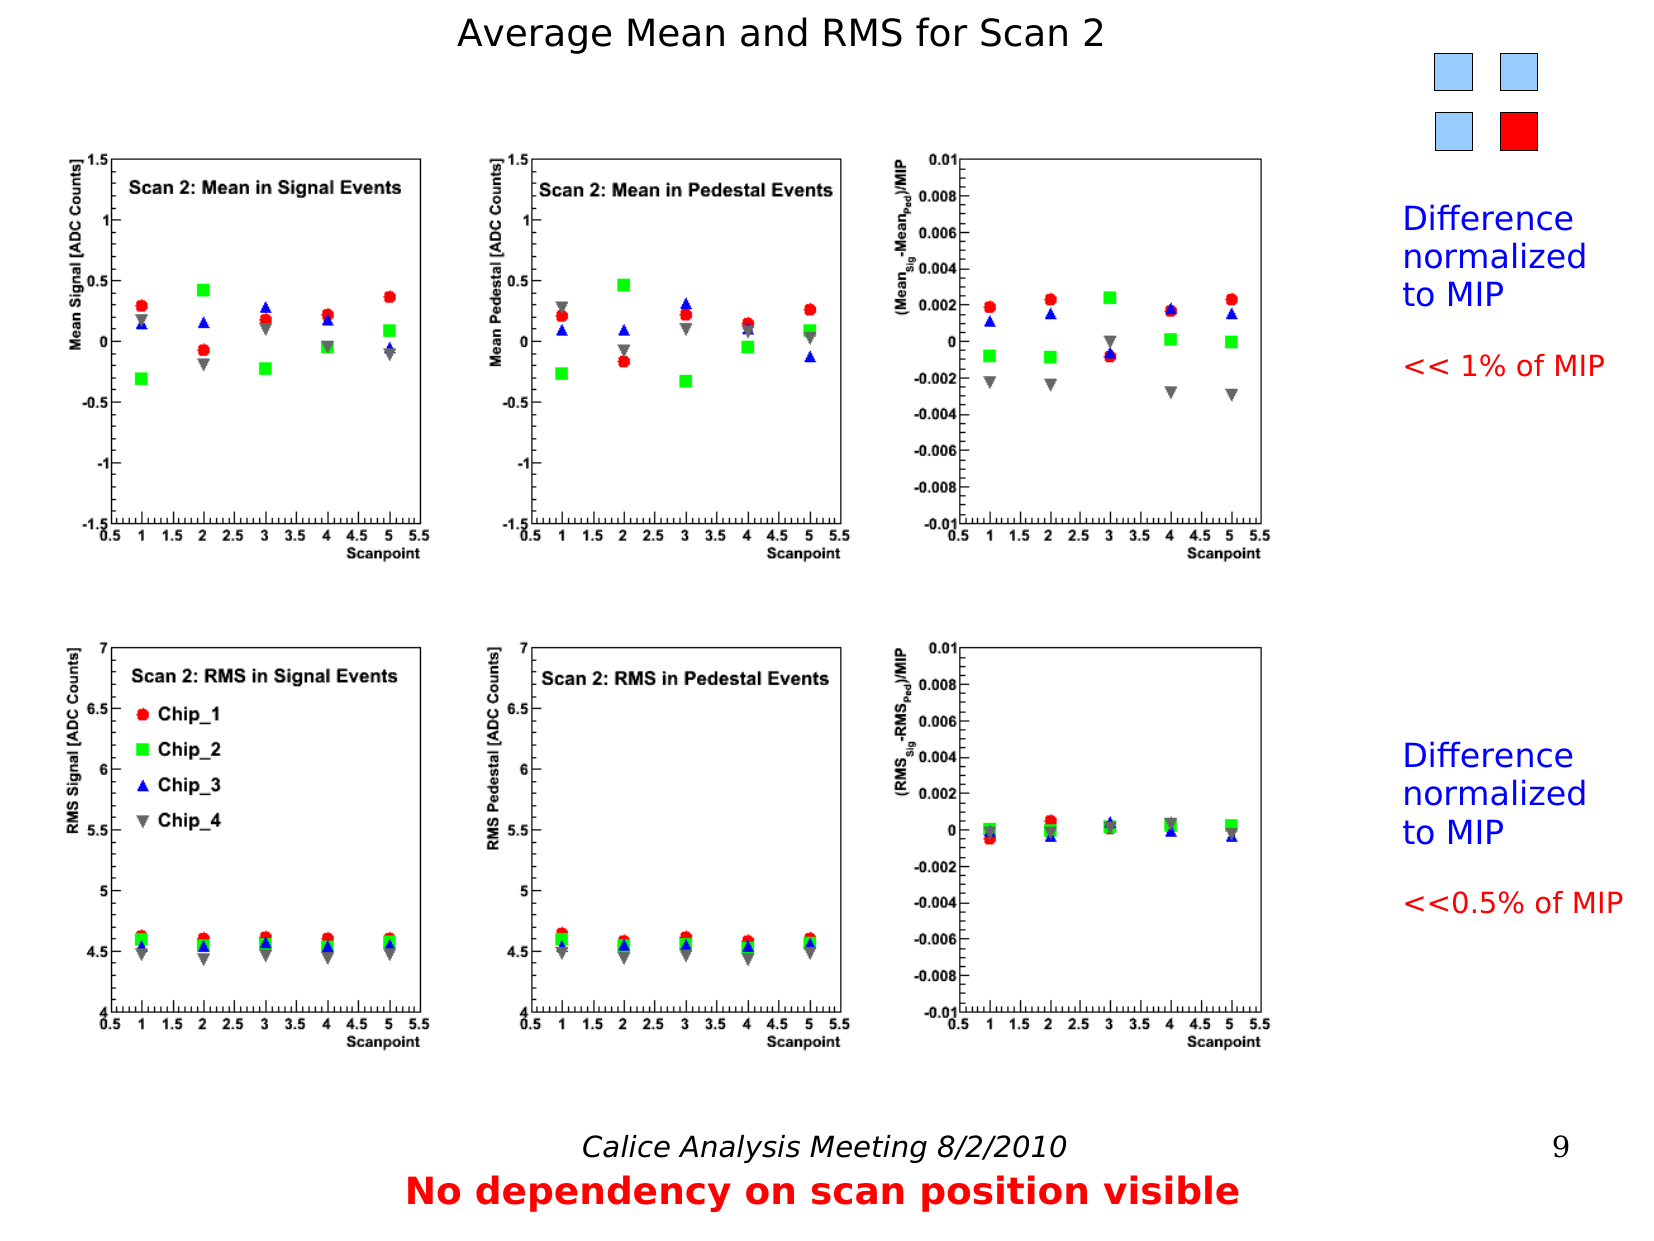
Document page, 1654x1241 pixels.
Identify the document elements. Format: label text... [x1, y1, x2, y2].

text_box Difference normalized to MIP <<0.5% of MIP [1387, 729, 1639, 963]
text_box [1500, 112, 1538, 151]
text_box Average Mean and RMS for Scan 2 [442, 4, 1108, 64]
picture [49, 108, 1310, 1085]
text_box [1500, 53, 1538, 91]
text_box Difference normalized to MIP << 1% of MIP [1387, 191, 1619, 425]
text_box [1434, 53, 1473, 91]
text_box No dependency on scan position visible [389, 1162, 1238, 1221]
text_box [1435, 112, 1473, 151]
